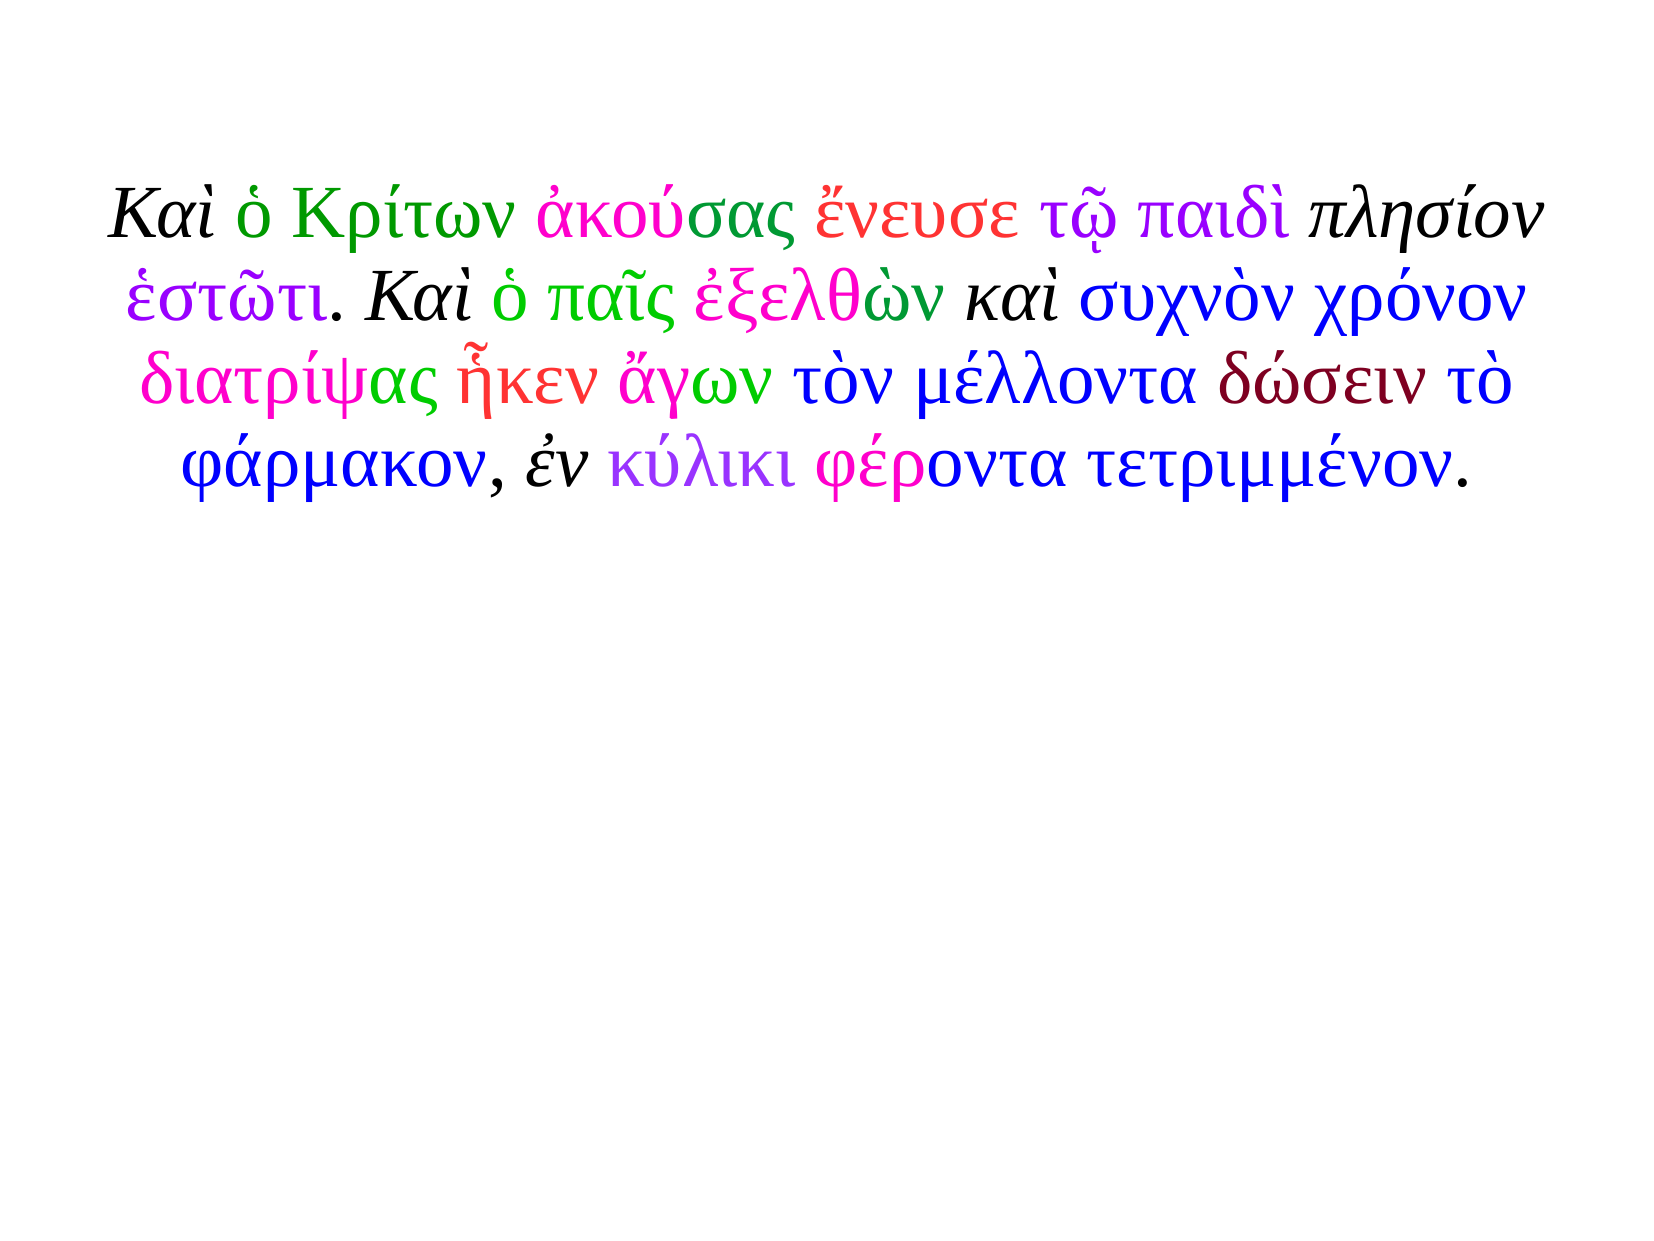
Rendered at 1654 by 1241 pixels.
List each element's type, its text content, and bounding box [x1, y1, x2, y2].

title Καὶ ὁ Κρίτων ἀκούσας ἔνευσε τῷ παιδὶ πλησίον ἑστῶτι. Καὶ ὁ παῖς ἐξελθὼν καὶ συχνὸν χρόνον διατρίψας ἧκεν ἄγων τὸν μέλλοντα δώσειν τὸ φάρμακον, ἐν κύλικι φέροντα τετριμμένον. [82, 129, 1571, 544]
